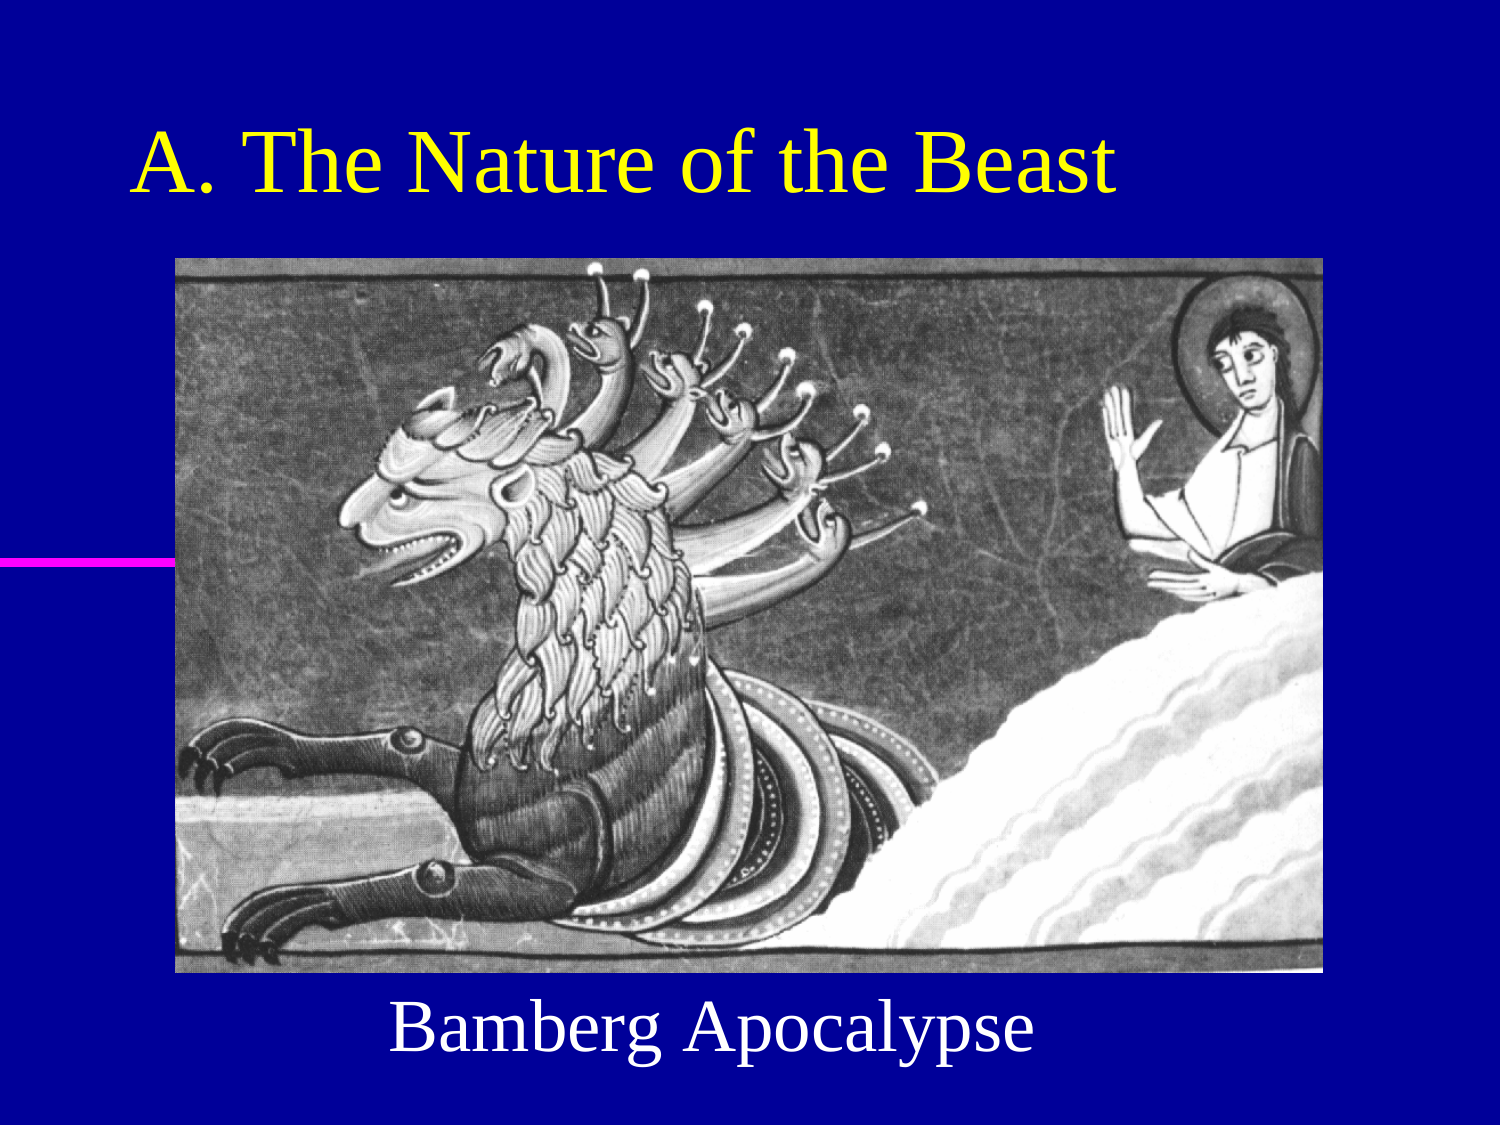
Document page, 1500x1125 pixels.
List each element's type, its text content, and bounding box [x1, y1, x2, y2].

text_box Bamberg Apocalypse [112, 977, 1313, 1075]
picture [175, 258, 1323, 973]
title A. The Nature of the Beast [114, 67, 1457, 256]
